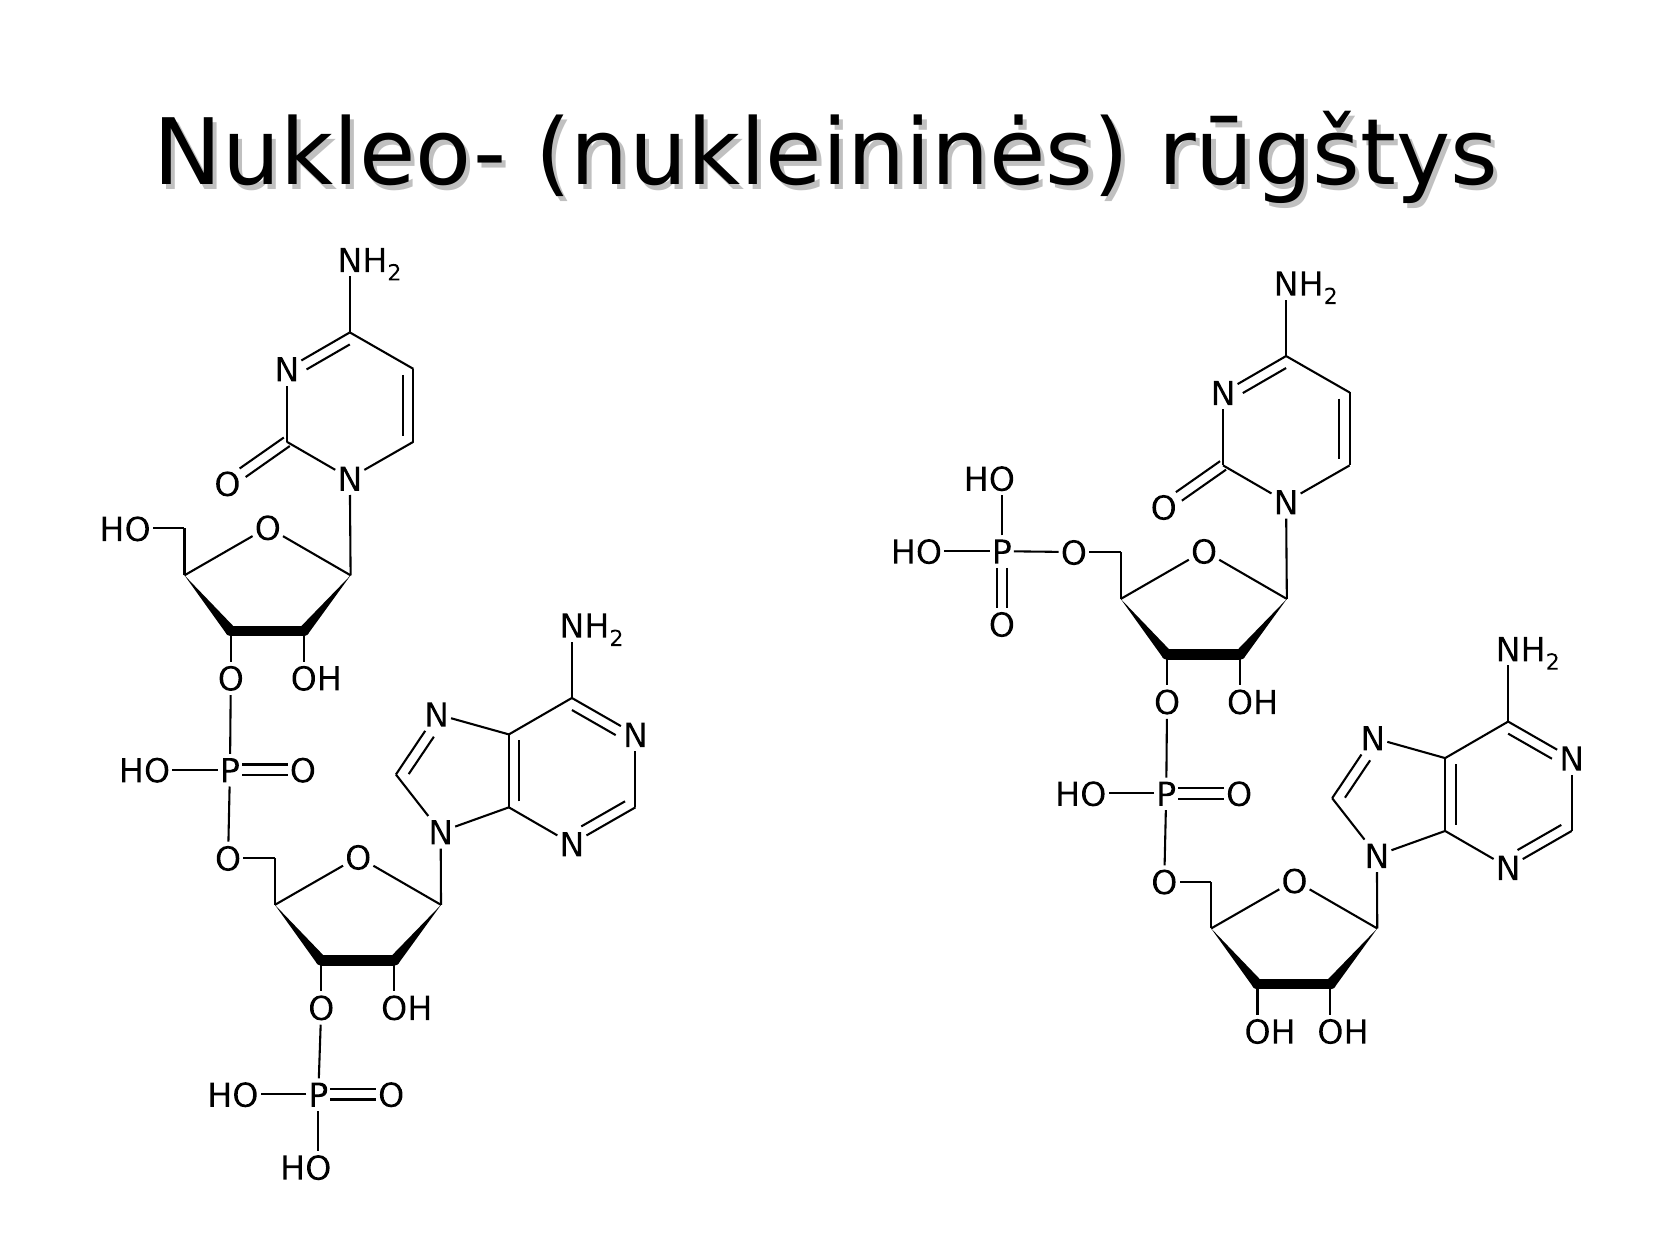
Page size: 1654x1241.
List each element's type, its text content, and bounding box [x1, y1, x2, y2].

picture [94, 236, 657, 1197]
picture [885, 259, 1592, 1060]
title Nukleo- (nukleininės) rūgštys [82, 56, 1571, 250]
